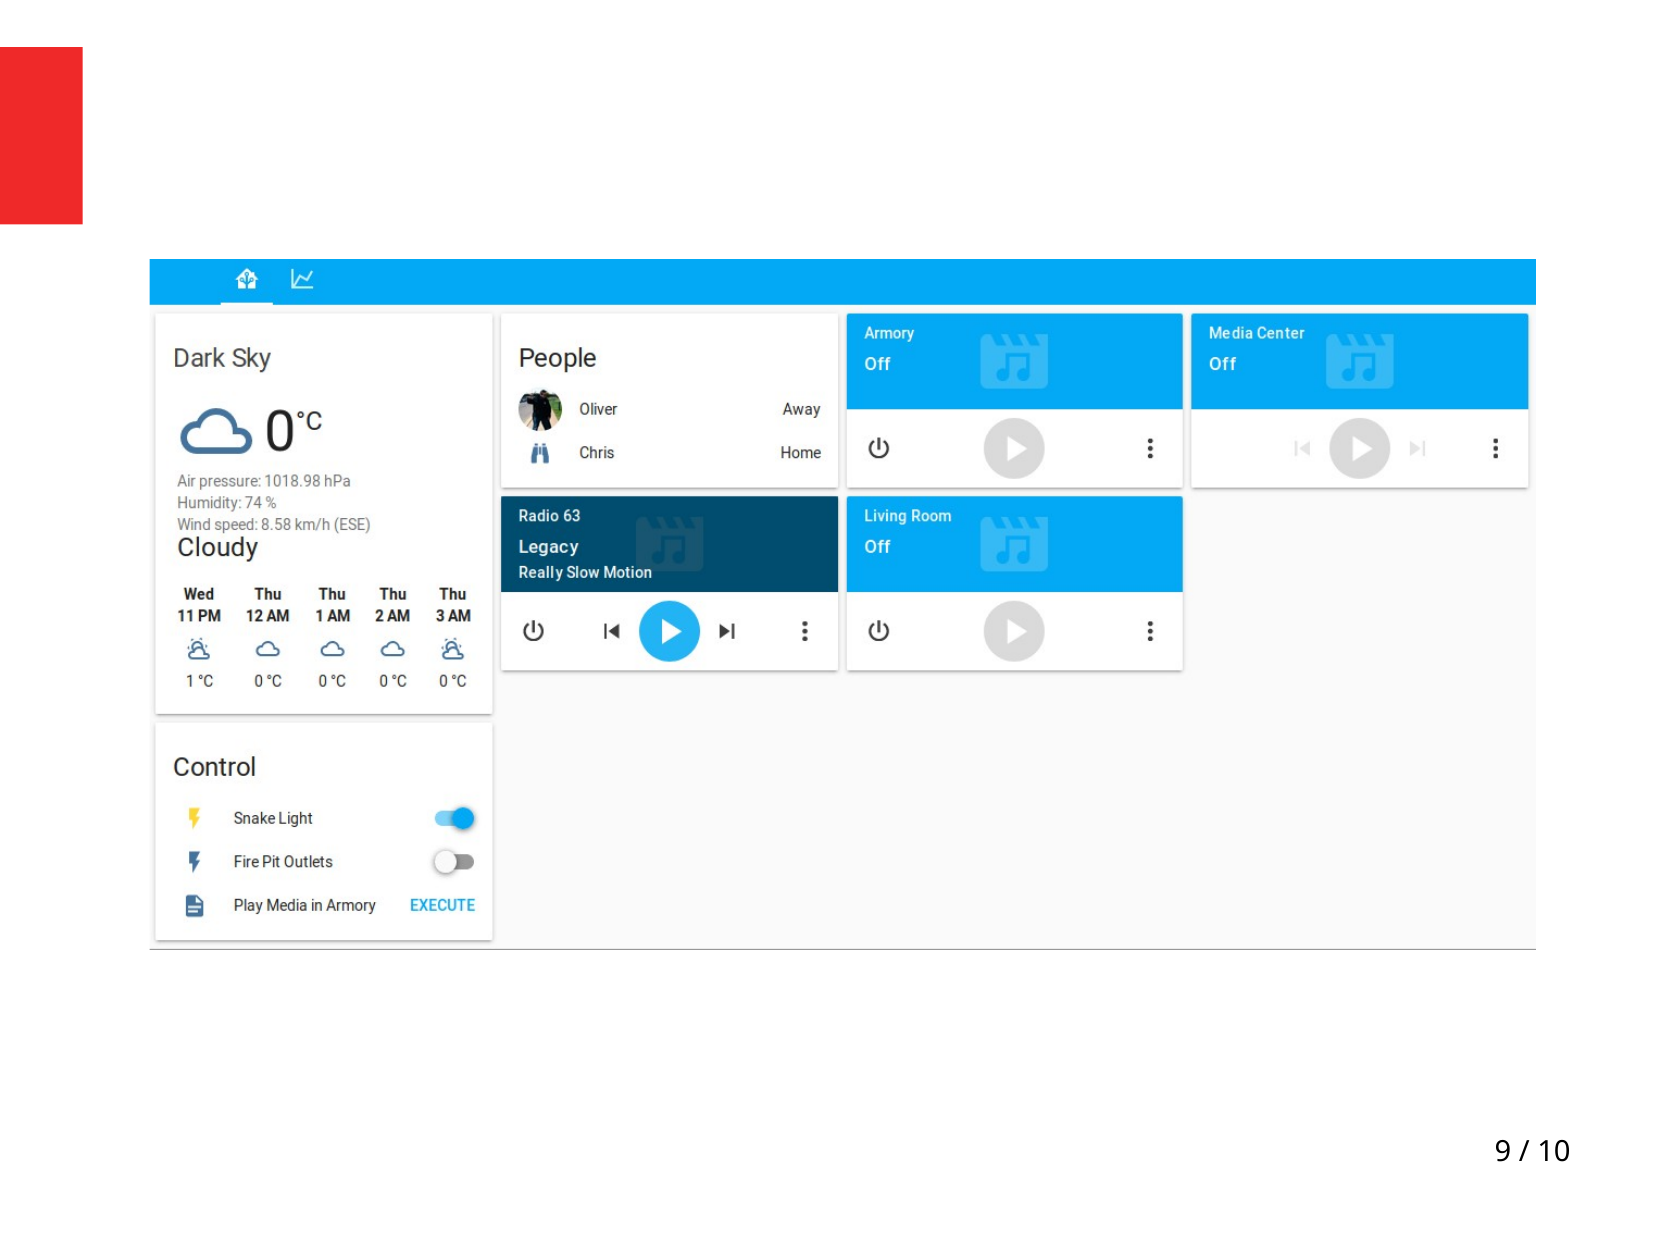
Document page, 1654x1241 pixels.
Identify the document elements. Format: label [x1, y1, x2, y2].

picture [291, 270, 313, 289]
picture [236, 268, 258, 289]
picture [149, 302, 1536, 950]
